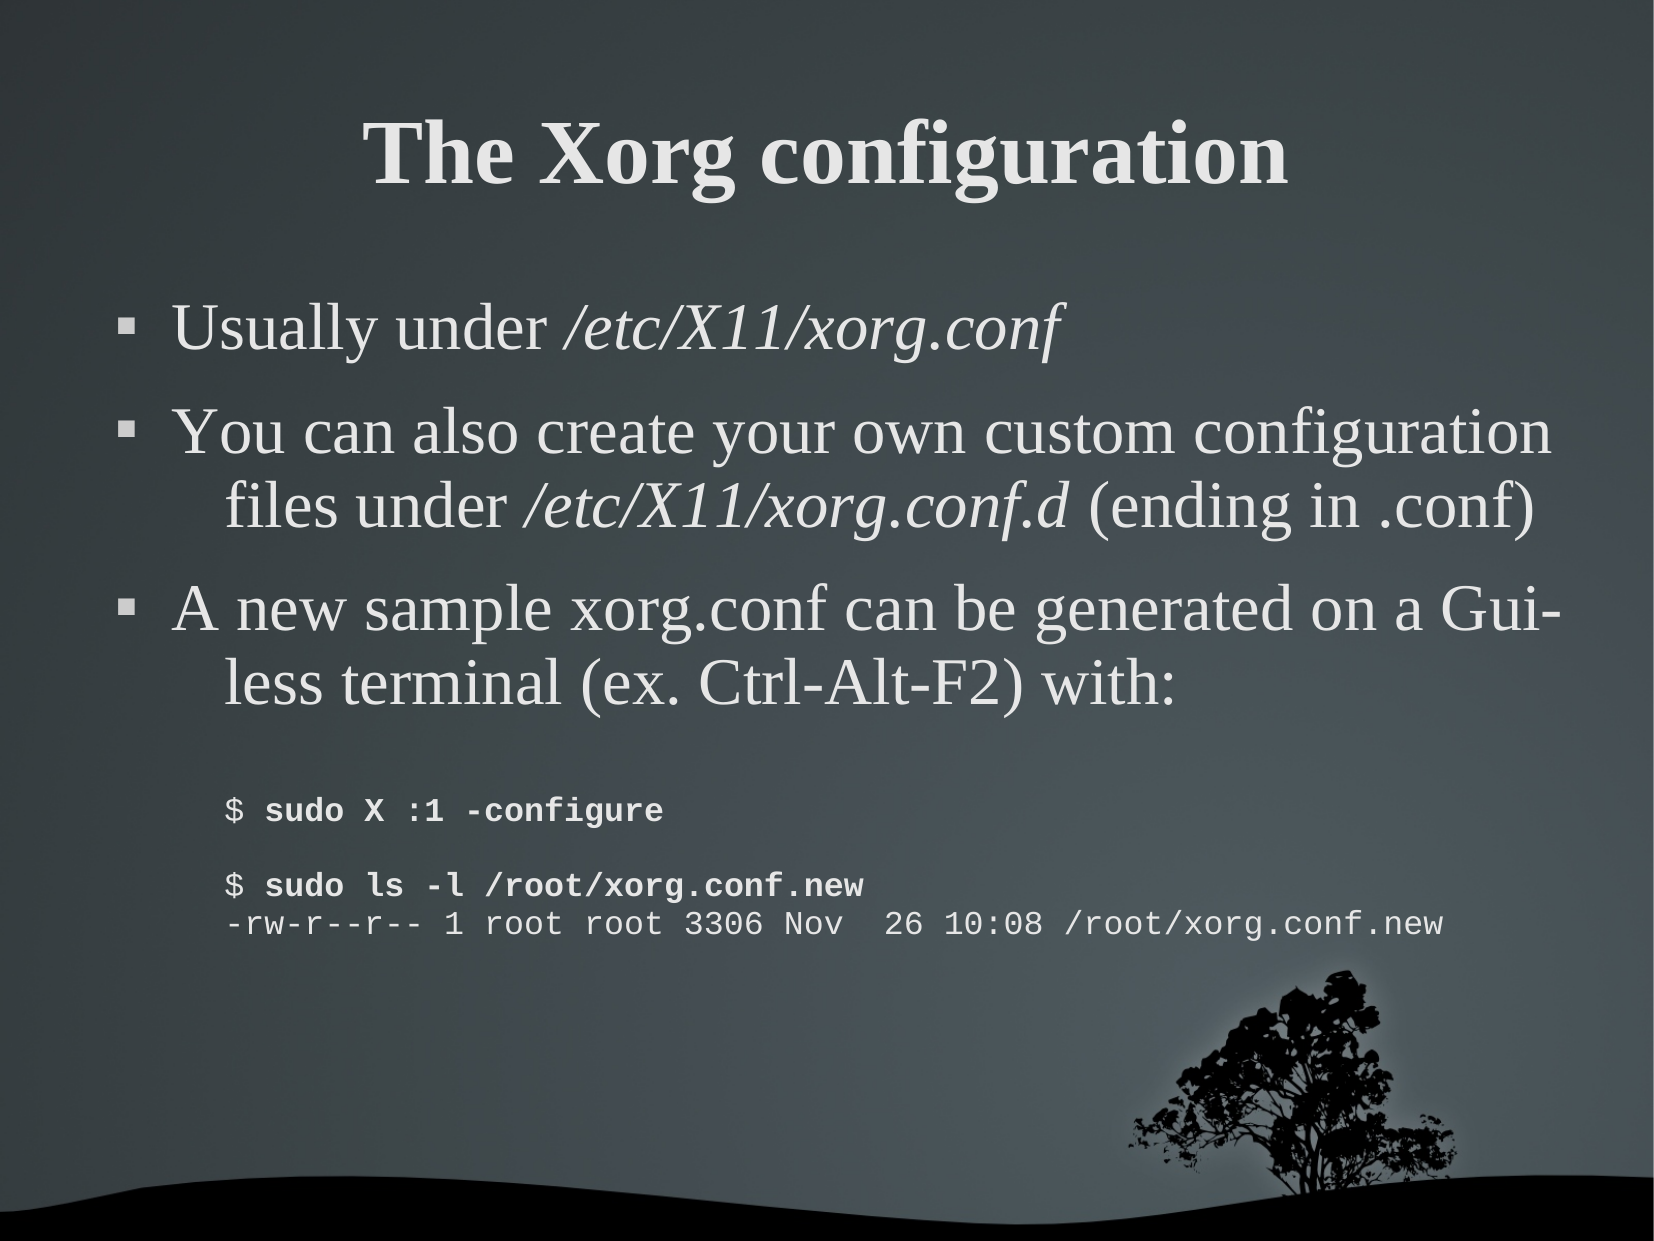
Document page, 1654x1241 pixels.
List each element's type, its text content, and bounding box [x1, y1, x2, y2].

picture [0, 0, 1654, 1241]
list Usually under /etc/X11/xorg.conf You can also create your own custom configuration files under /etc/X11/xorg.conf.d (ending in .conf) A new sample xorg.conf can be generated on a Gui-less terminal (ex. Ctrl-Alt-F2) with: $ sudo X :1 -configure $ sudo ls -l /root/xorg.conf.new -rw-r--r-- 1 root root 3306 Nov 26 10:08 /root/xorg.conf.new [82, 290, 1571, 1109]
title The Xorg configuration [82, 49, 1571, 257]
